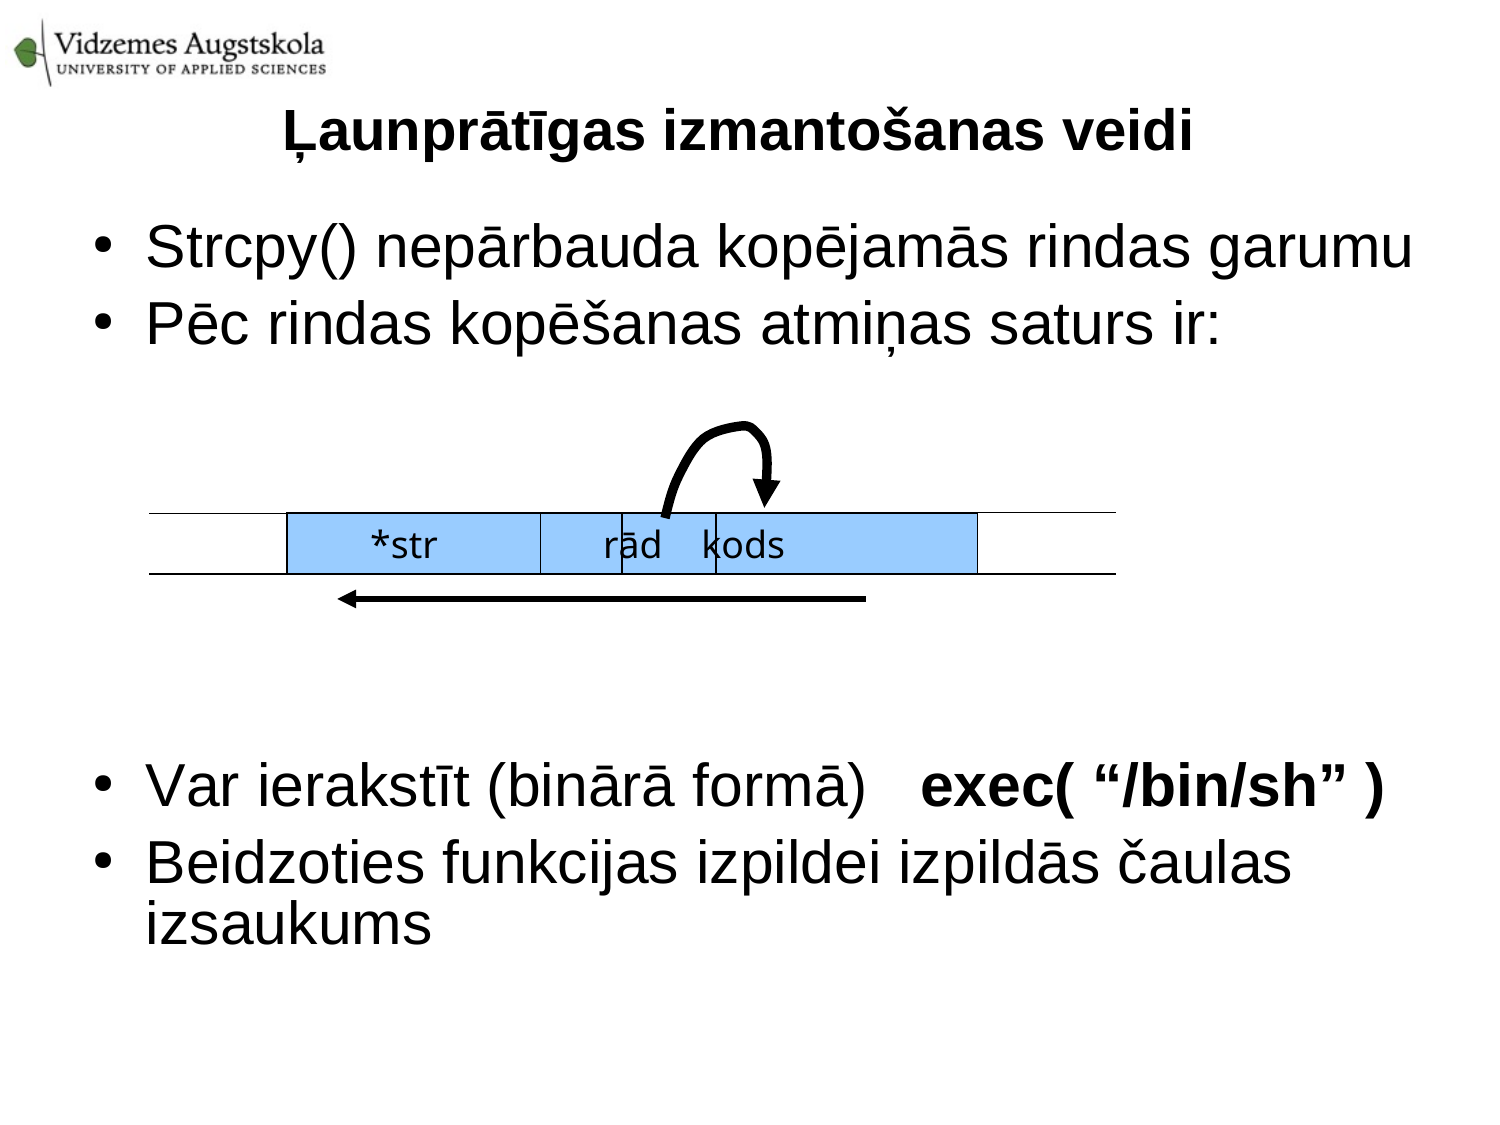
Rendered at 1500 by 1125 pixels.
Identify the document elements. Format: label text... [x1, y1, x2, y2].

text_box *str rād kods [623, 513, 715, 575]
text_box *str rād kods [717, 513, 978, 575]
picture [5, 2, 334, 102]
title Ļaunprātīgas izmantošanas veidi [85, 87, 1372, 177]
list Strcpy() nepārbauda kopējamās rindas garumu Pēc rindas kopēšanas atmiņas saturs ir: Var ierakstīt (binārā formā) exec( “/bin/sh” ) Beidzoties funkcijas izpildei izpildās čaulas izsaukums [74, 214, 1424, 1004]
text_box *str rād kods [287, 513, 540, 575]
text_box *str rād kods [541, 513, 621, 575]
